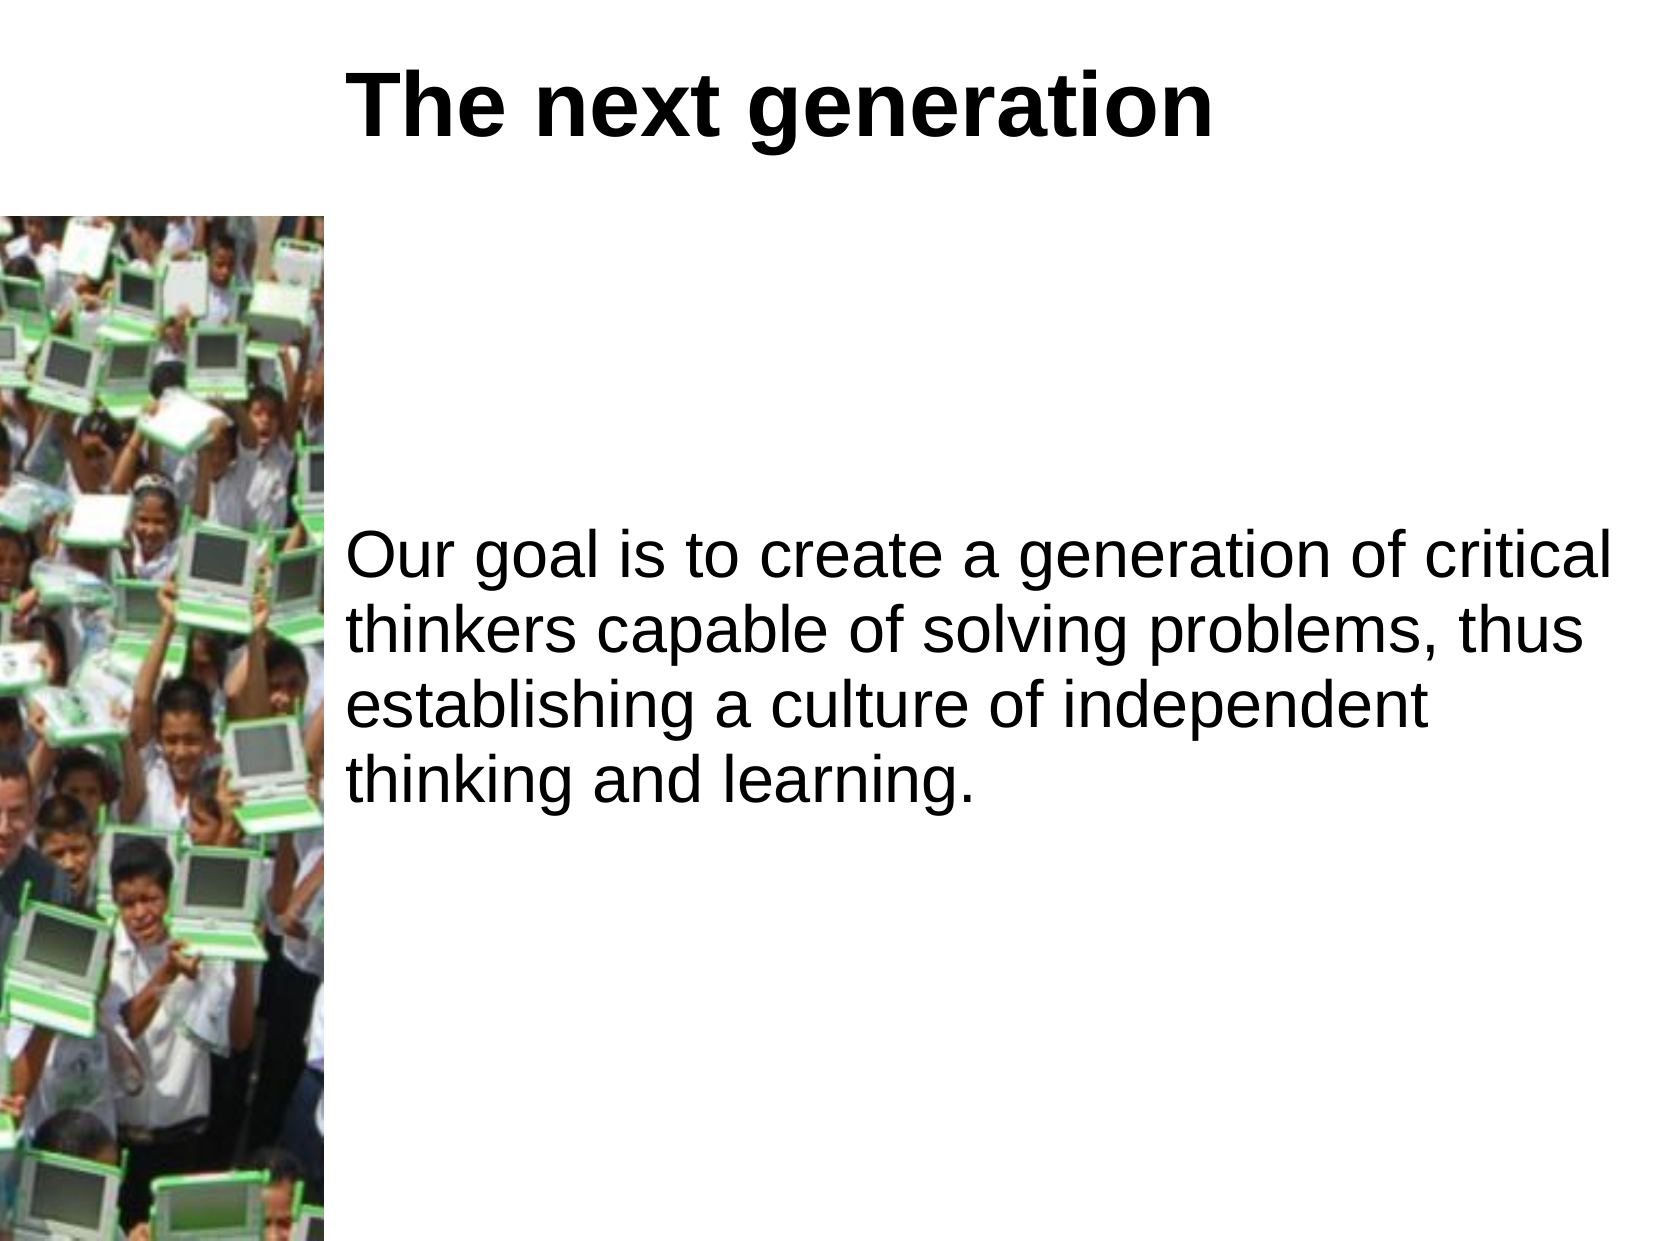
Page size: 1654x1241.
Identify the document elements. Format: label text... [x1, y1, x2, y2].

picture [0, 216, 324, 1241]
subtitle Our goal is to create a generation of critical thinkers capable of solving problems, thus establishing a culture of independent thinking and learning. [345, 225, 1654, 1109]
title The next generation [345, 0, 1654, 211]
